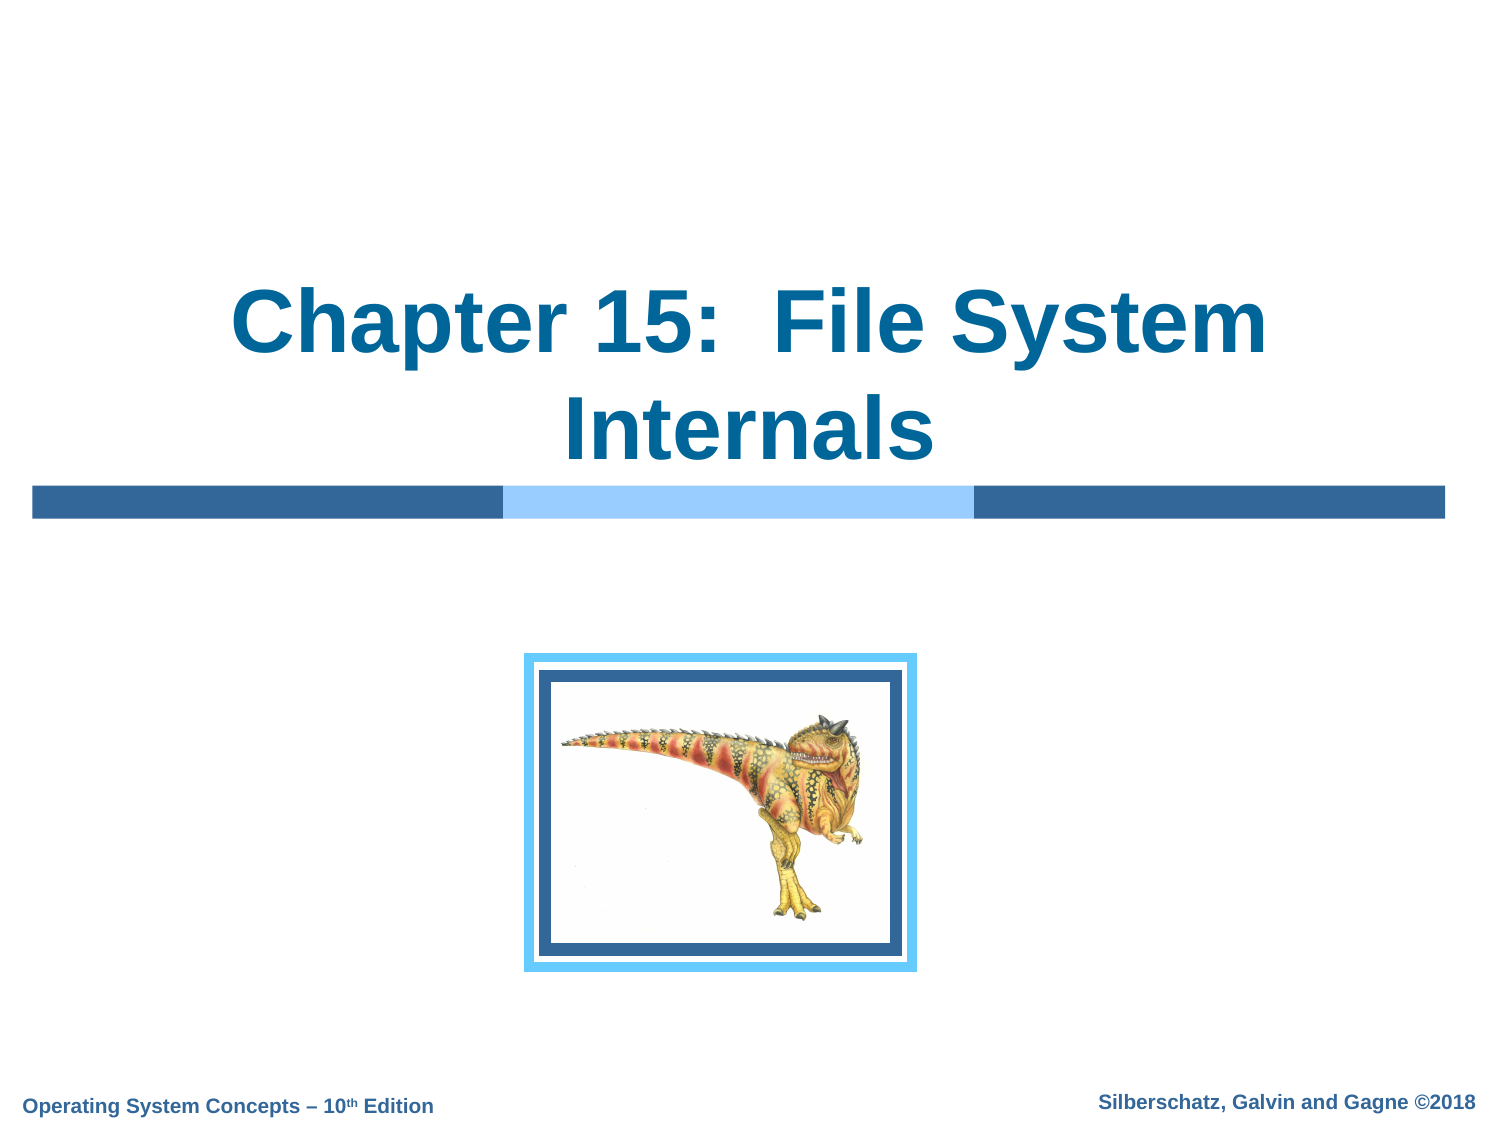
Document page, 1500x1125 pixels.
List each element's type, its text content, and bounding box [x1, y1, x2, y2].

picture [551, 682, 890, 943]
title Chapter 15: File System Internals [112, 136, 1388, 486]
